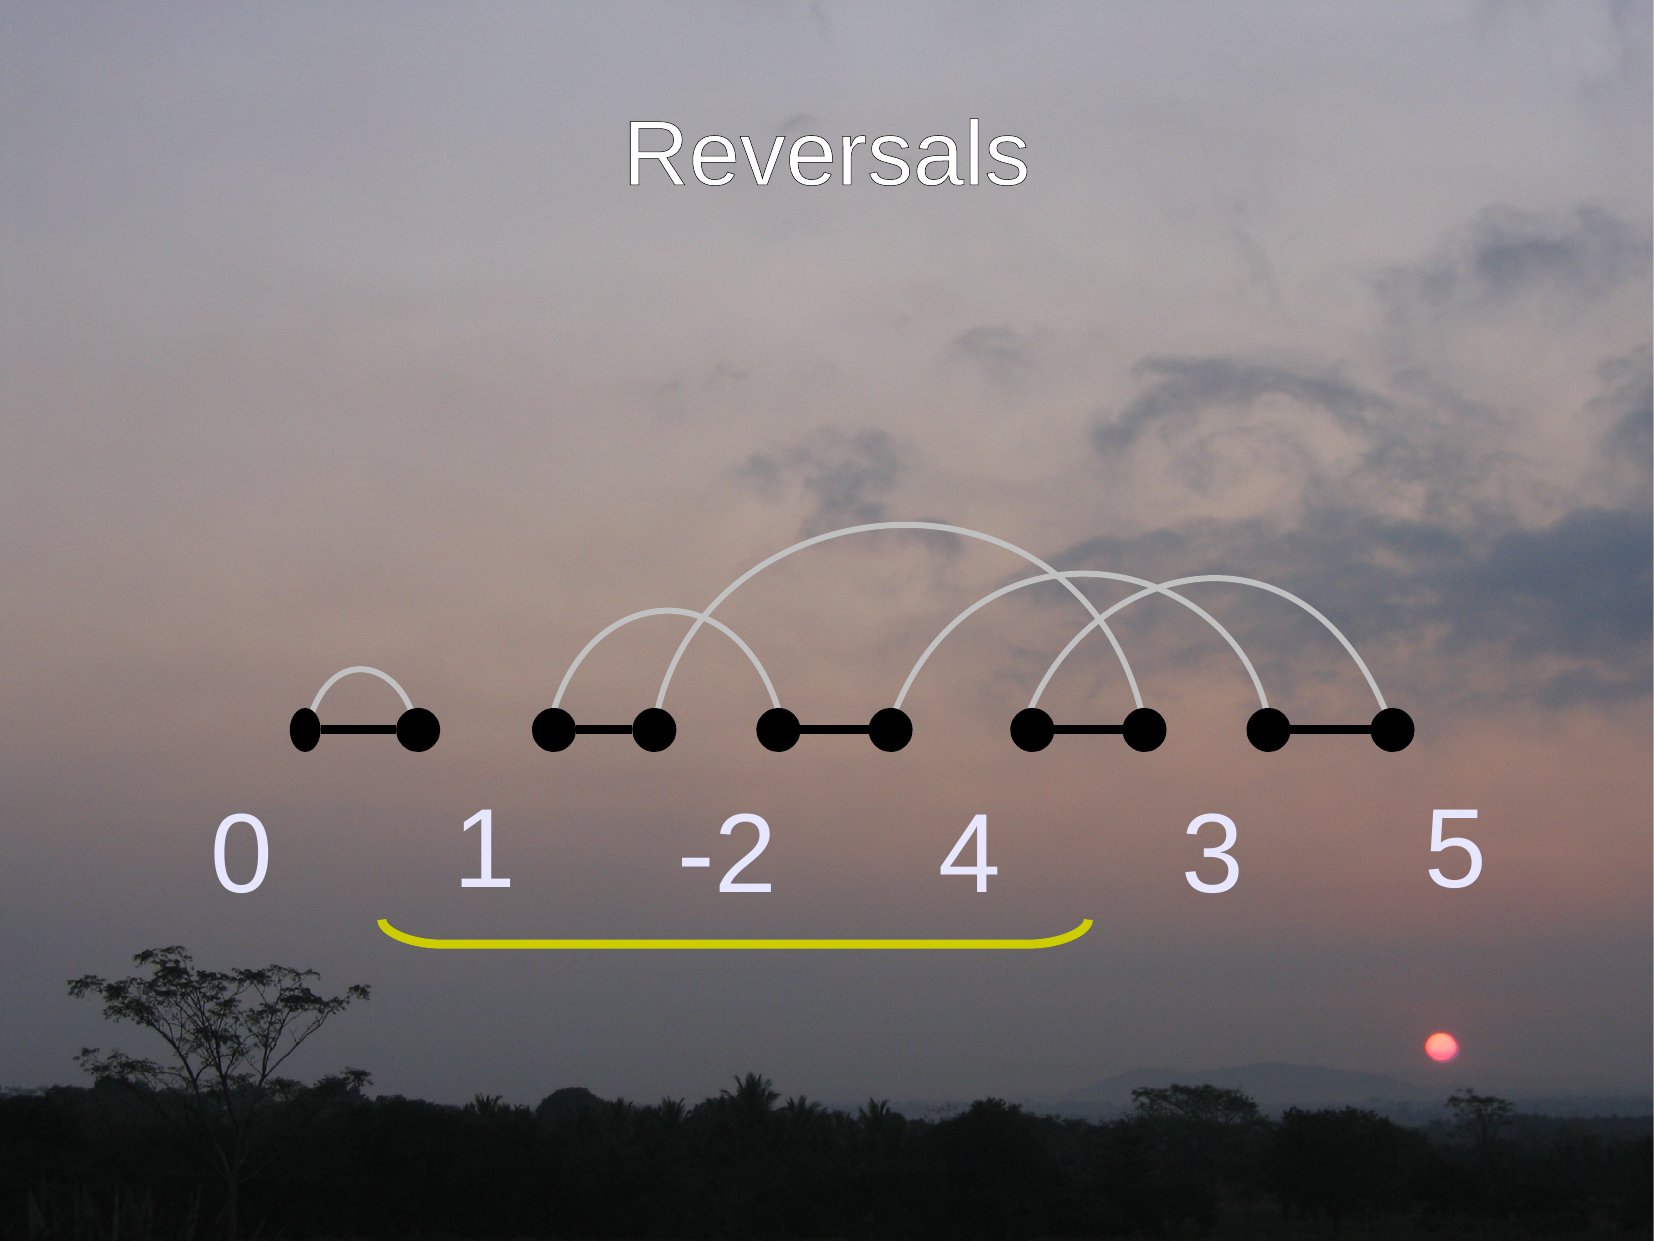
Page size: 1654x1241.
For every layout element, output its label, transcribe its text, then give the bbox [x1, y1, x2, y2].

text_box [531, 707, 576, 752]
table_header 0 [121, 778, 363, 929]
text_box [1246, 707, 1291, 752]
text_box [1123, 707, 1167, 752]
table_header 3 [1091, 778, 1334, 929]
table_header 1 [363, 778, 606, 929]
text_box [756, 707, 800, 752]
text_box [1371, 707, 1415, 752]
text_box [1010, 707, 1054, 752]
text_box [632, 707, 677, 752]
table_header 5 [1334, 778, 1577, 929]
text_box [869, 707, 913, 752]
table_header 4 [848, 778, 1091, 929]
table_header -2 [606, 778, 848, 929]
text_box [396, 707, 441, 752]
text_box [289, 707, 321, 752]
picture [0, 0, 1654, 1241]
title Reversals [82, 49, 1571, 257]
